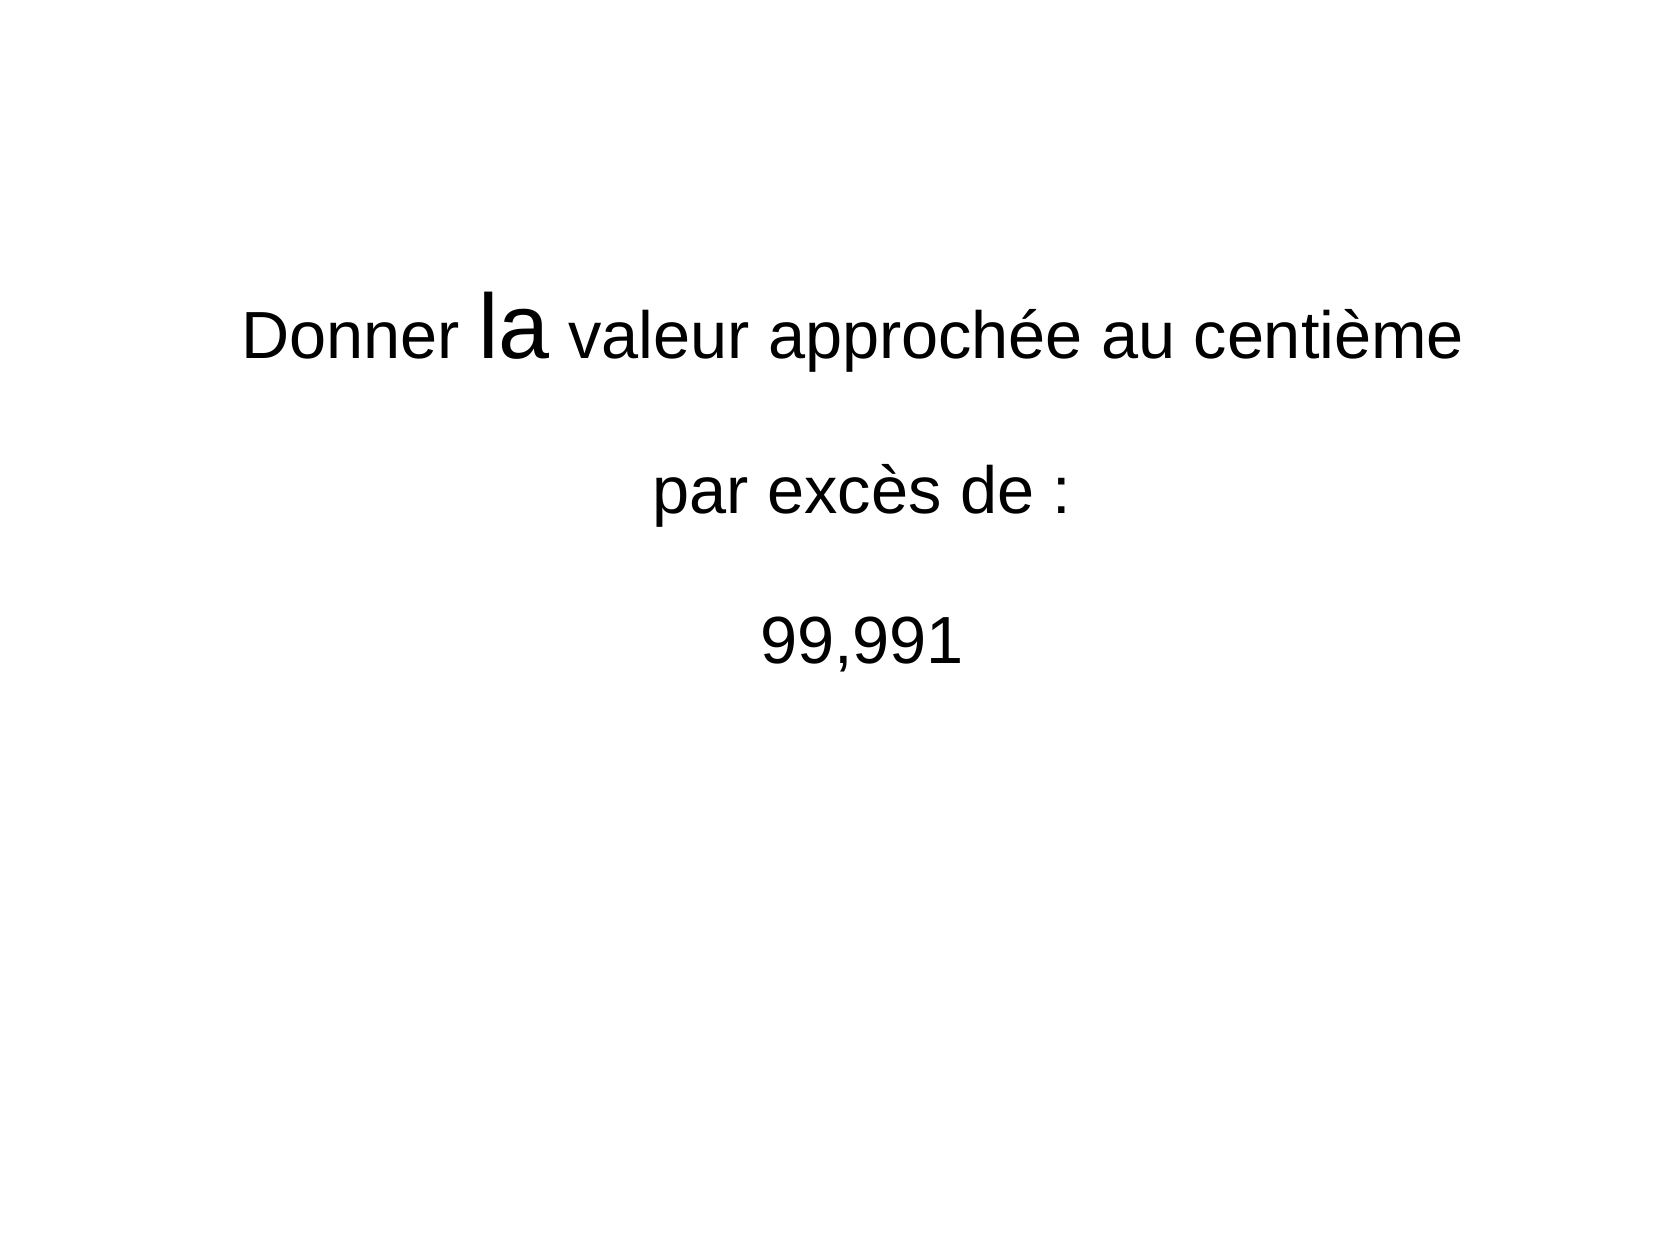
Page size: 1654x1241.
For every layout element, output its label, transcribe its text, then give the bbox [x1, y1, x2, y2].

subtitle Donner la valeur approchée au centième par excès de : 99,991 [118, 67, 1607, 886]
